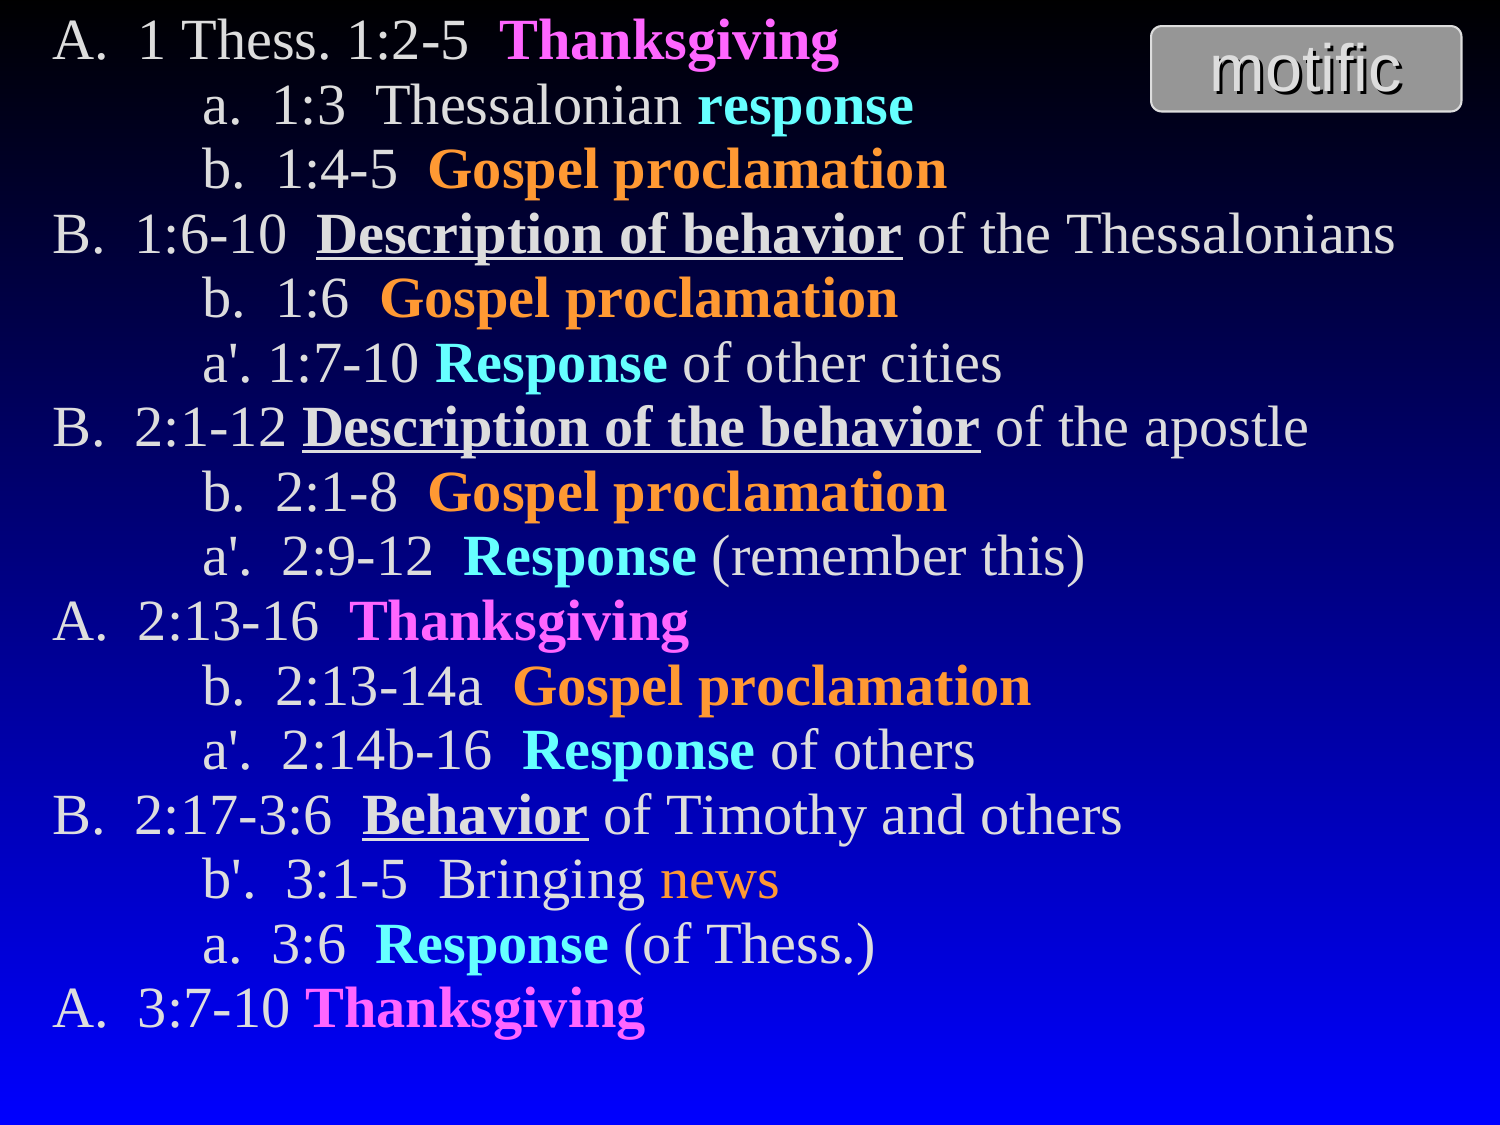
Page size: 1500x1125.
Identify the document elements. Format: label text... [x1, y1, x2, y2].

text_box motific [1151, 26, 1462, 112]
text_box A. 1 Thess. 1:2-5 Thanksgiving a. 1:3 Thessalonian response b. 1:4-5 Gospel proclamation B. 1:6-10 Description of behavior of the Thessalonians b. 1:6 Gospel proclamation a'. 1:7-10 Response of other cities B. 2:1-12 Description of the behavior of the apostle b. 2:1-8 Gospel proclamation a'. 2:9-12 Response (remember this) A. 2:13-16 Thanksgiving b. 2:13-14a Gospel proclamation a'. 2:14b-16 Response of others B. 2:17-3:6 Behavior of Timothy and others b'. 3:1-5 Bringing news a. 3:6 Response (of Thess.) A. 3:7-10 Thanksgiving [37, 0, 1488, 1048]
